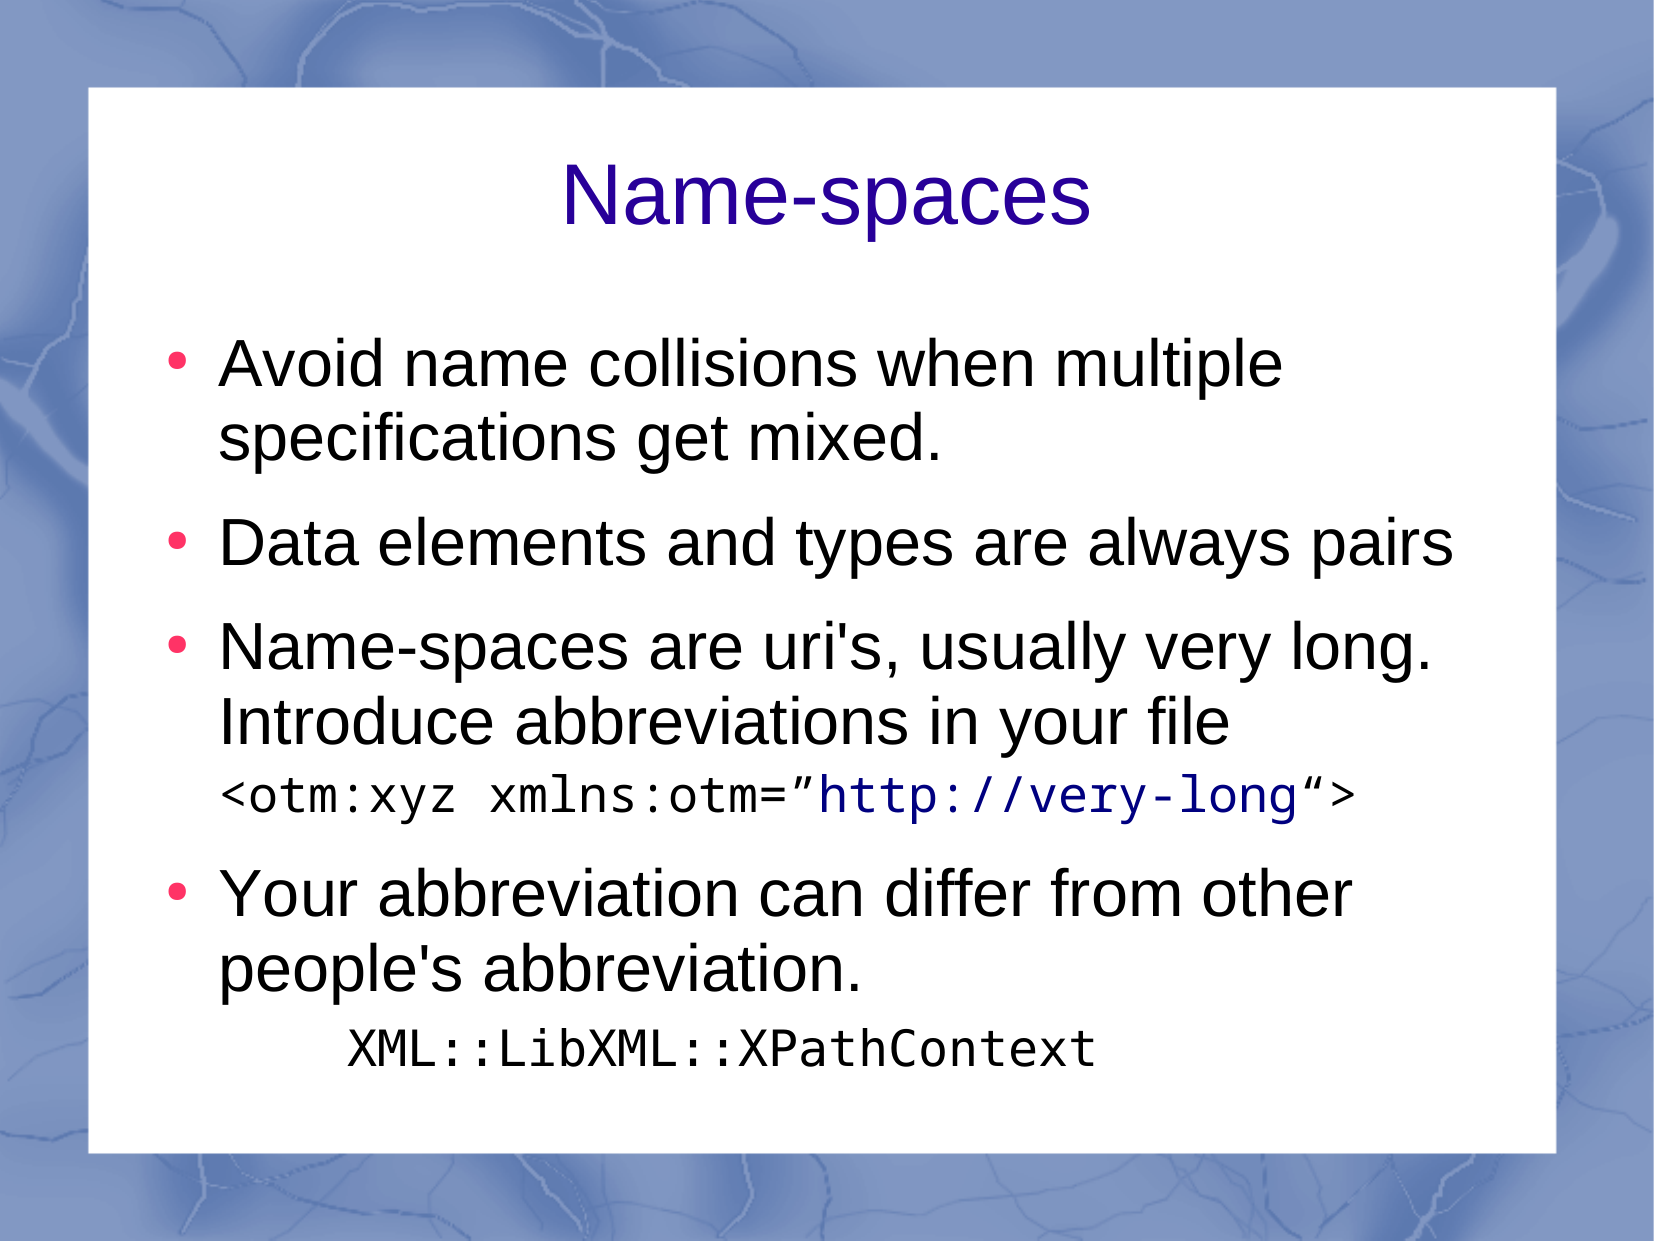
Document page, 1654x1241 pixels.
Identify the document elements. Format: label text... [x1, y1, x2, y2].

picture [0, 0, 1654, 1241]
list Avoid name collisions when multiple specifications get mixed. Data elements and types are always pairs Name-spaces are uri's, usually very long. Introduce abbreviations in your file <otm:xyz xmlns:otm=”http://very-long“> Your abbreviation can differ from other people's abbreviation. XML::LibXML::XPathContext [147, 325, 1506, 1232]
title Name-spaces [118, 90, 1536, 298]
